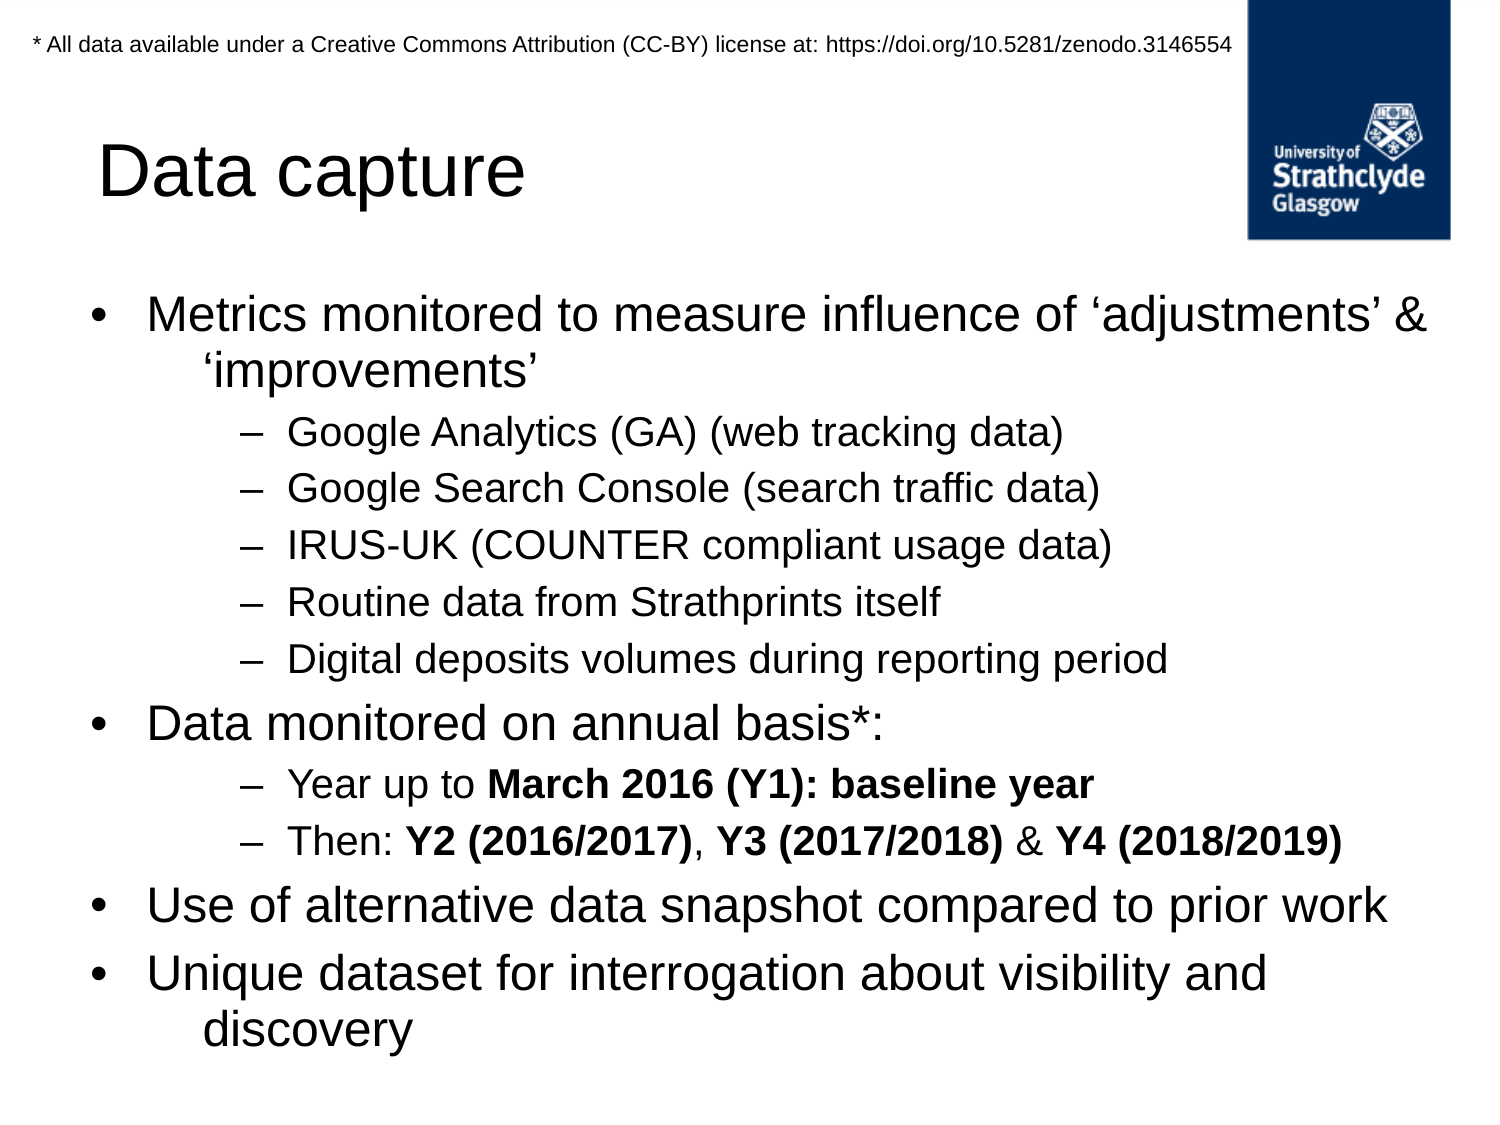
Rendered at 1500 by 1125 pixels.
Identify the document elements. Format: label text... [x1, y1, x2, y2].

list Metrics monitored to measure influence of ‘adjustments’ & ‘improvements’ Google Analytics (GA) (web tracking data) Google Search Console (search traffic data) IRUS-UK (COUNTER compliant usage data) Routine data from Strathprints itself Digital deposits volumes during reporting period Data monitored on annual basis*: Year up to March 2016 (Y1): baseline year Then: Y2 (2016/2017), Y3 (2017/2018) & Y4 (2018/2019) Use of alternative data snapshot compared to prior work Unique dataset for interrogation about visibility and discovery [75, 278, 1471, 1125]
text_box * All data available under a Creative Commons Attribution (CC-BY) license at: https://doi.org/10.5281/zenodo.3146554 [18, 22, 1300, 65]
title Data capture [82, 113, 1430, 232]
